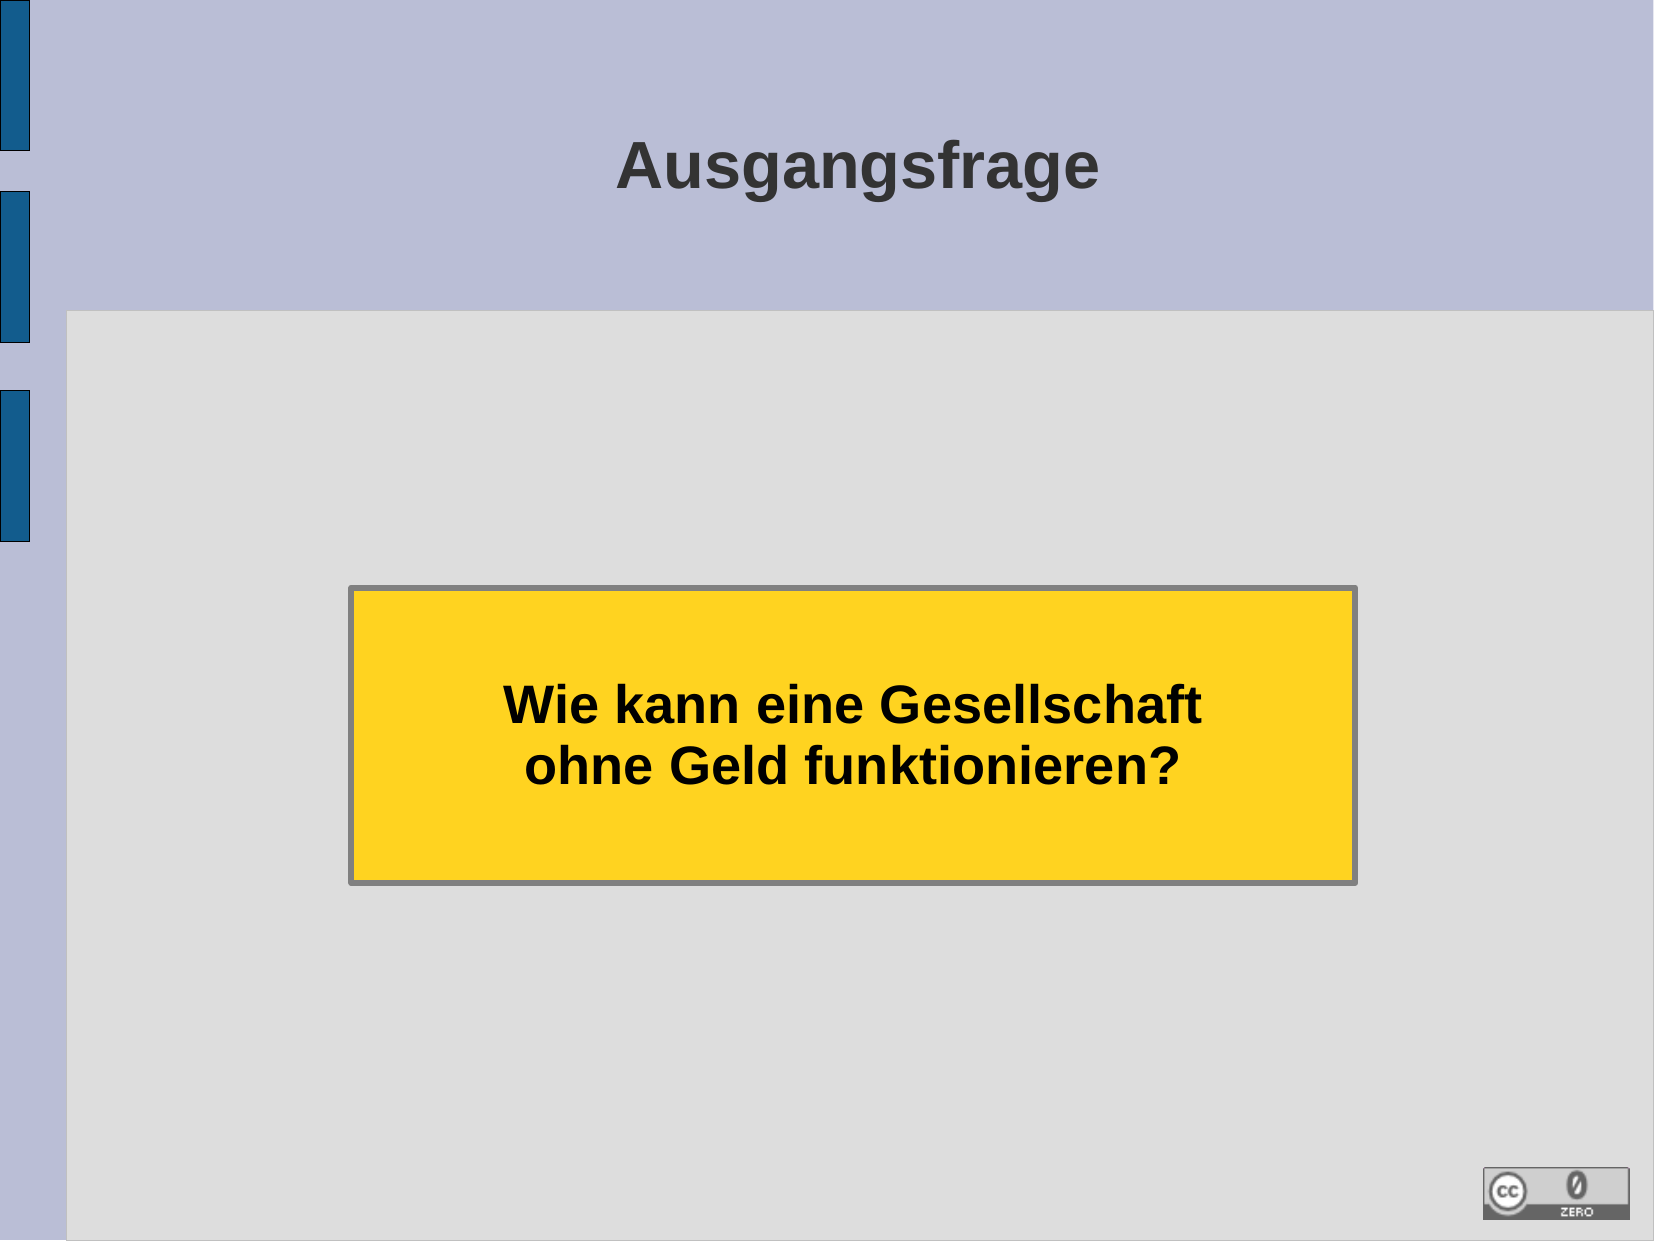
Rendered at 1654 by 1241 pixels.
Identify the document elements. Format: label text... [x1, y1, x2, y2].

picture [1483, 1167, 1630, 1220]
title Ausgangsfrage [121, 61, 1595, 269]
text_box Wie kann eine Gesellschaft ohne Geld funktionieren? [351, 587, 1356, 883]
